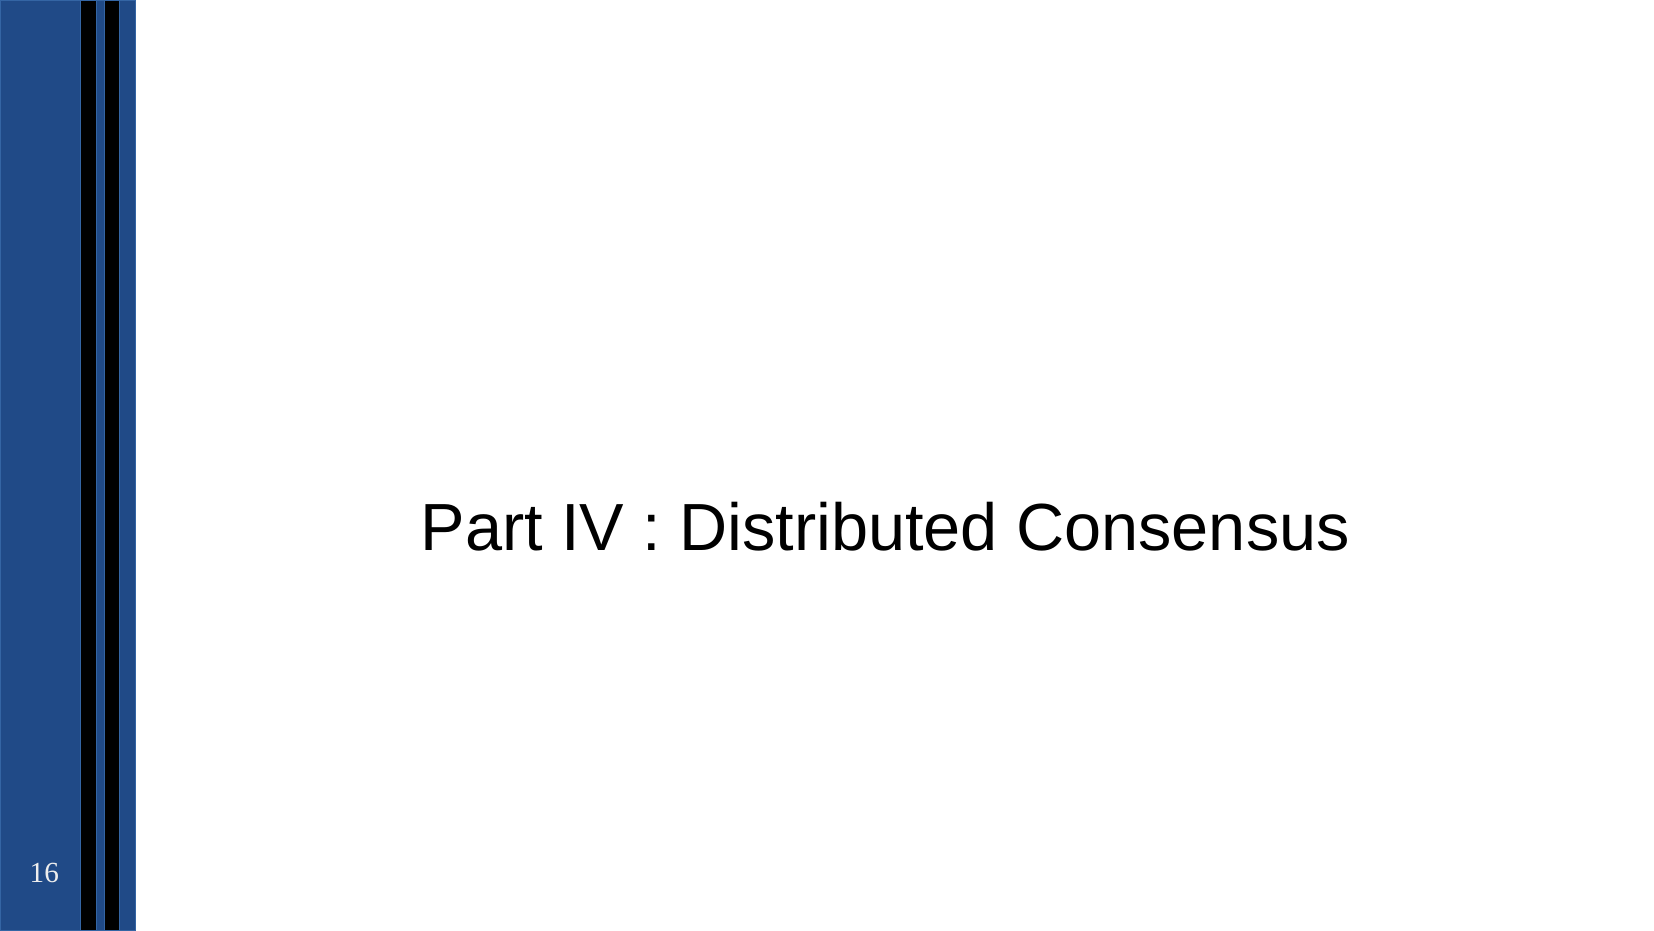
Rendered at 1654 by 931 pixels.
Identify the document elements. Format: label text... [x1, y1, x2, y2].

subtitle Part IV : Distributed Consensus [141, 166, 1630, 888]
